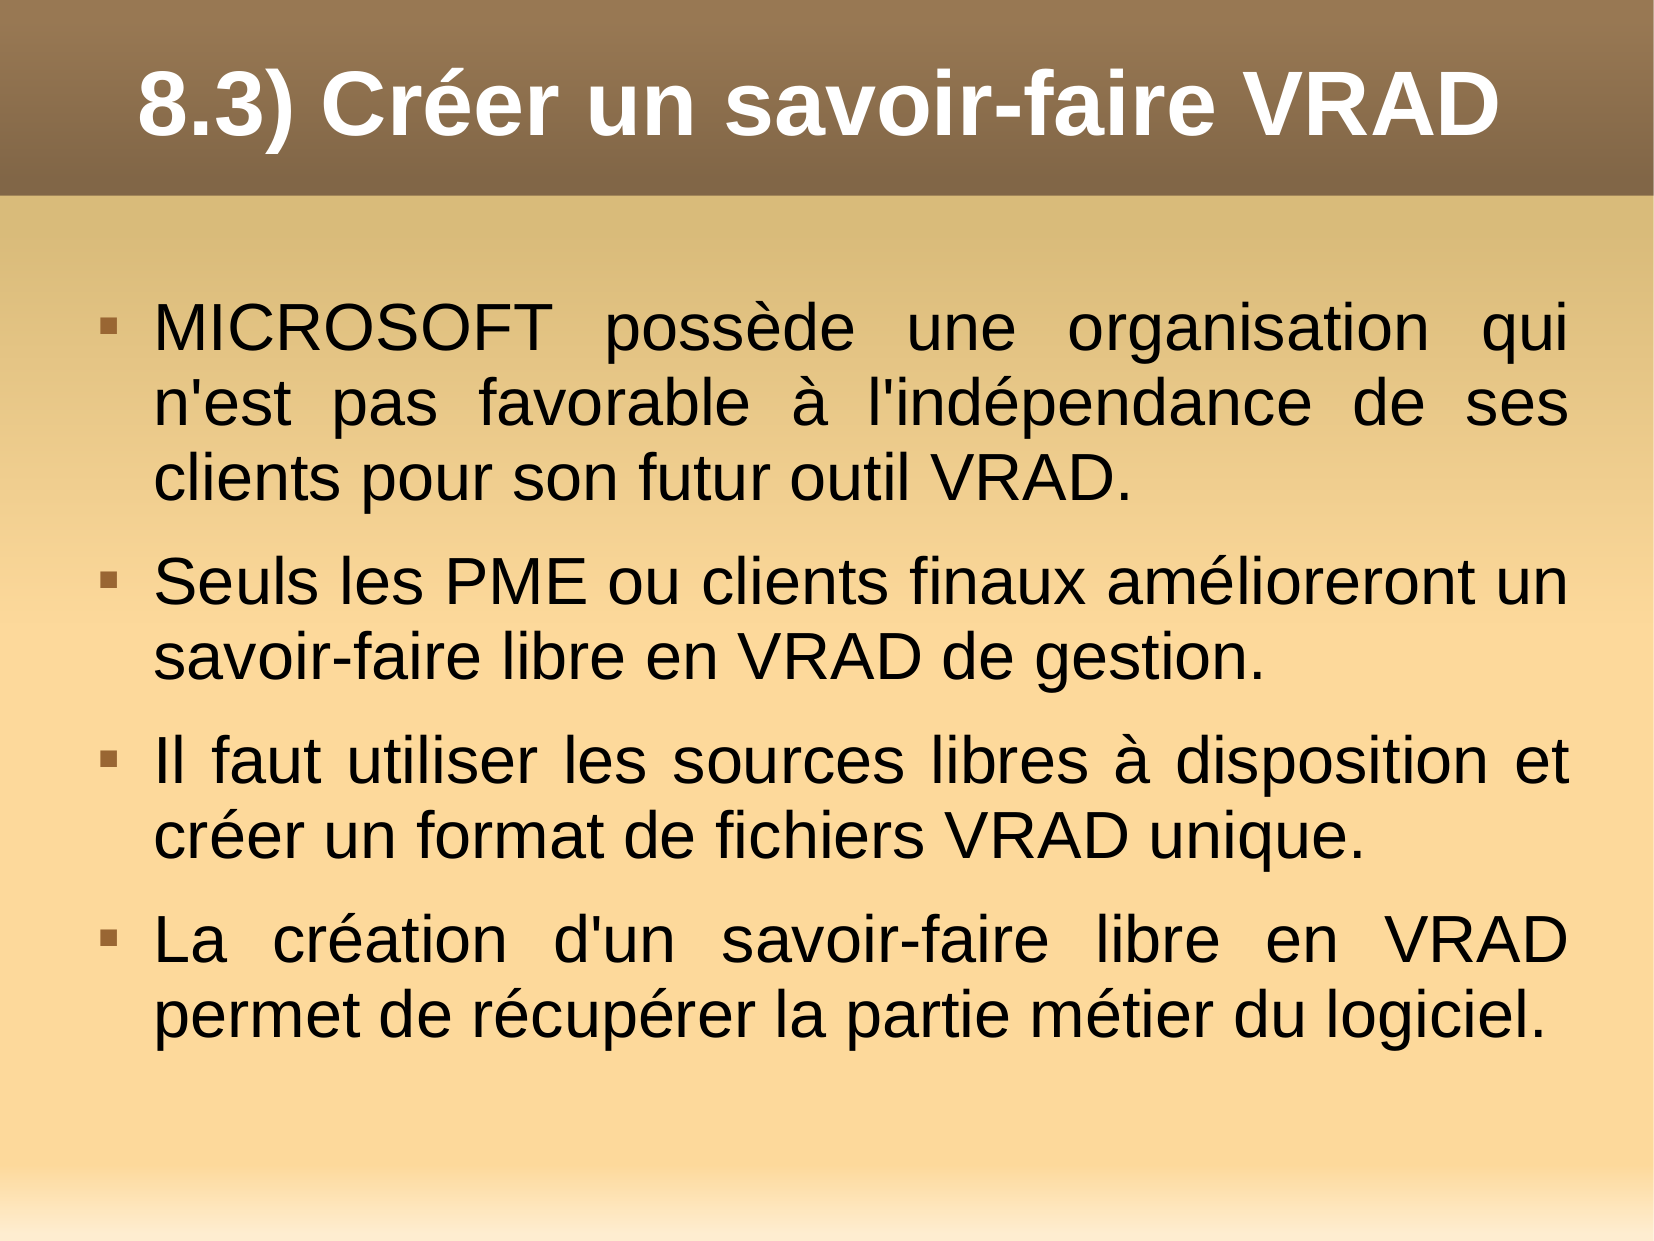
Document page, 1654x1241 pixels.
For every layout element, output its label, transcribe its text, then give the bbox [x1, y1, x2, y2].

list MICROSOFT possède une organisation qui n'est pas favorable à l'indépendance de ses clients pour son futur outil VRAD. Seuls les PME ou clients finaux amélioreront un savoir-faire libre en VRAD de gestion. Il faut utiliser les sources libres à disposition et créer un format de fichiers VRAD unique. La création d'un savoir-faire libre en VRAD permet de récupérer la partie métier du logiciel. [82, 290, 1571, 1157]
picture [0, 0, 1654, 1241]
title 8.3) Créer un savoir-faire VRAD [76, 0, 1565, 208]
